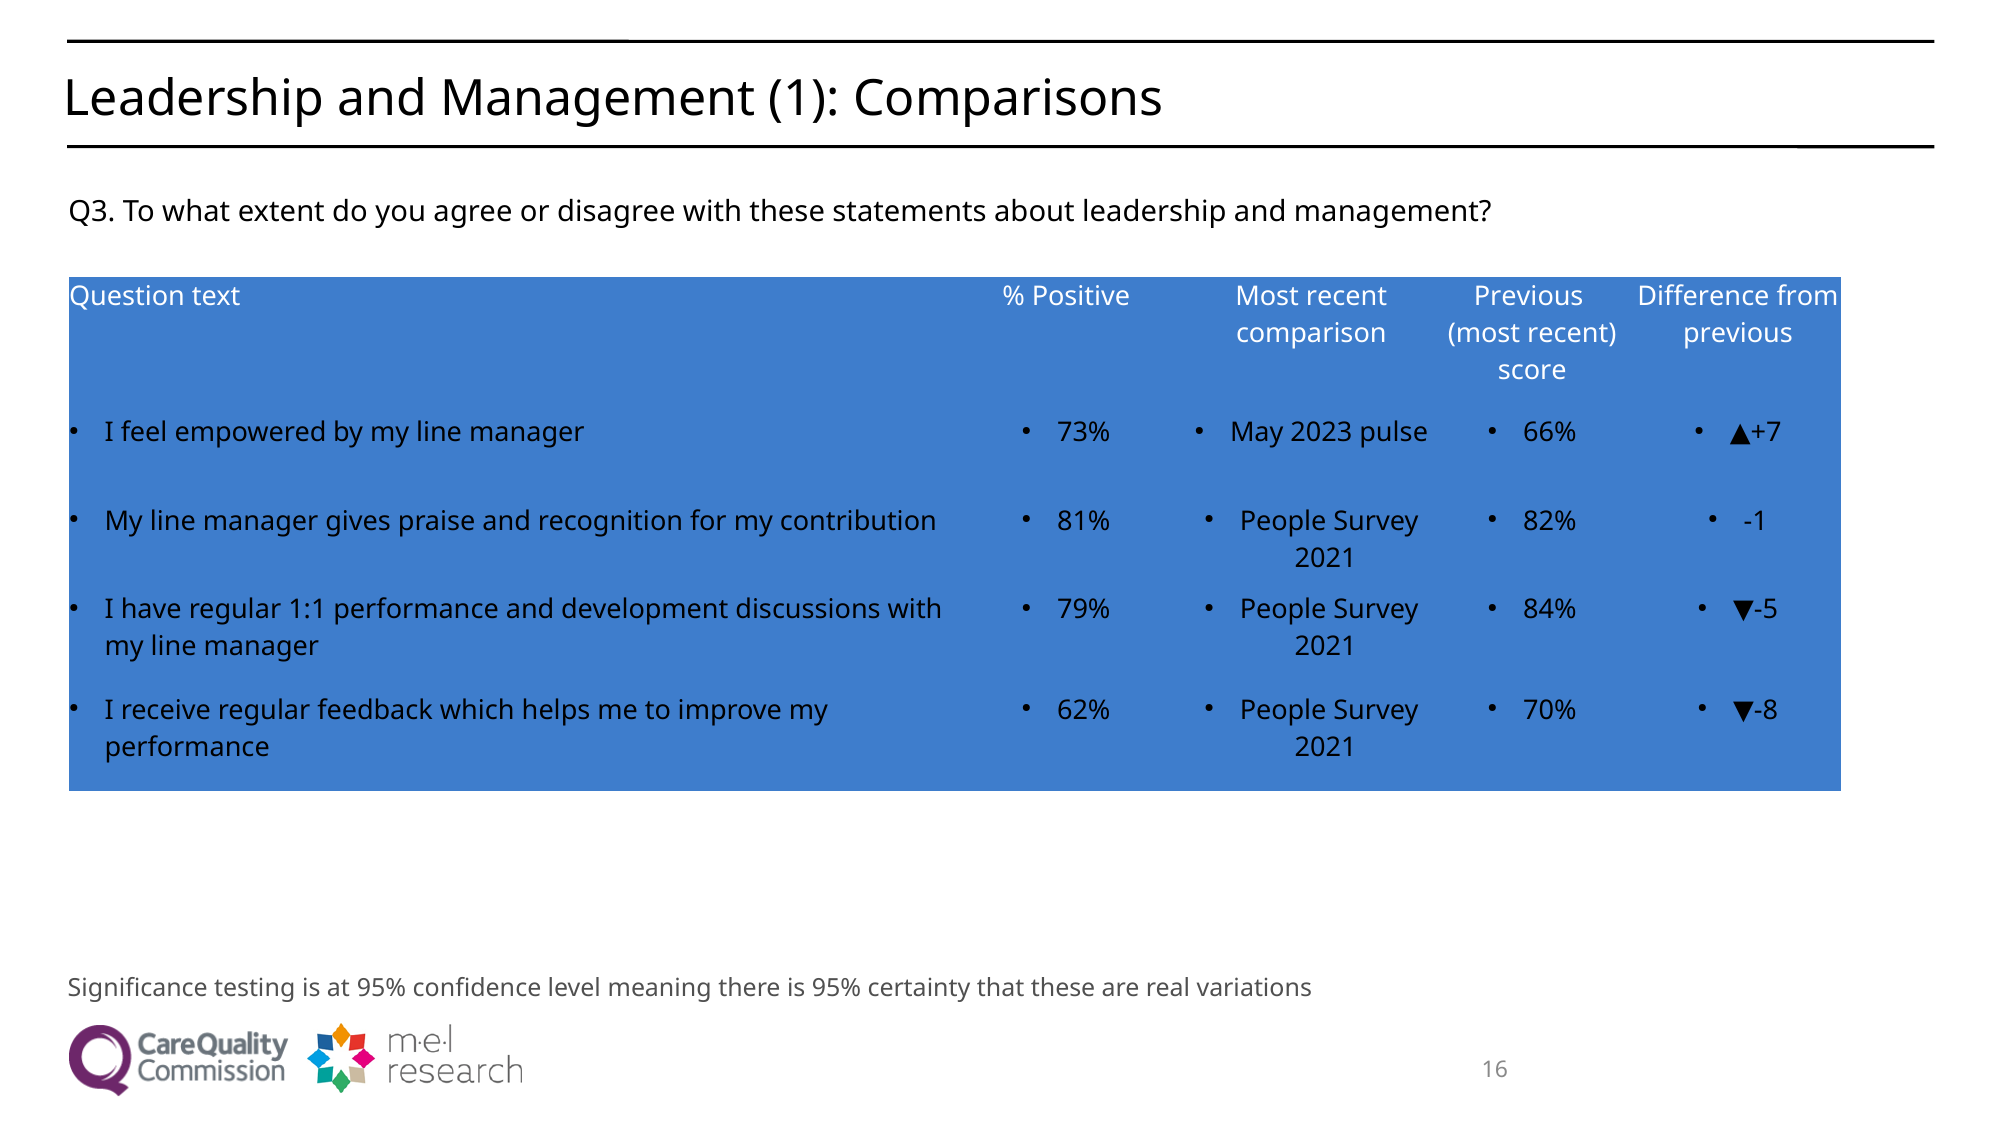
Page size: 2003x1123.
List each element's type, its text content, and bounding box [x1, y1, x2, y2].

slide_number 16 [1466, 1039, 1934, 1100]
table_header Previous (most recent) score [1429, 277, 1635, 413]
table_cell My line manager gives praise and recognition for my contribution [69, 502, 969, 590]
table_cell ▼-5 [1635, 590, 1841, 691]
table_header Most recent comparison [1193, 277, 1429, 413]
table_cell 81% [969, 502, 1164, 590]
table_cell People Survey 2021 [1193, 590, 1429, 691]
table_cell People Survey 2021 [1193, 502, 1429, 590]
table_cell May 2023 pulse [1193, 413, 1429, 502]
text_box Significance testing is at 95% confidence level meaning there is 95% certainty that these are real variations [53, 959, 1411, 1001]
table_cell [1164, 691, 1193, 791]
title Leadership and Management (1): Comparisons [48, 44, 1851, 147]
table_header % Positive [969, 277, 1164, 413]
table_cell 82% [1429, 502, 1635, 590]
table_cell 73% [969, 413, 1164, 502]
table_cell 70% [1429, 691, 1635, 791]
table_cell ▲+7 [1635, 413, 1841, 502]
text_box Q3. To what extent do you agree or disagree with these statements about leadership and management? [68, 184, 1586, 227]
picture [307, 1023, 522, 1093]
table_cell [1164, 413, 1193, 502]
table_cell I have regular 1:1 performance and development discussions with my line manager [69, 590, 969, 691]
table_header Question text [69, 277, 969, 413]
table_cell I feel empowered by my line manager [69, 413, 969, 502]
table_cell 84% [1429, 590, 1635, 691]
table_cell 62% [969, 691, 1164, 791]
table_cell 79% [969, 590, 1164, 691]
table_cell I receive regular feedback which helps me to improve my performance [69, 691, 969, 791]
picture [67, 1023, 291, 1099]
table_header Difference from previous [1635, 277, 1841, 413]
table_cell [1164, 502, 1193, 590]
table_cell People Survey 2021 [1193, 691, 1429, 791]
table_cell [1164, 590, 1193, 691]
table_cell ▼-8 [1635, 691, 1841, 791]
table_header [1164, 277, 1193, 413]
table_cell 66% [1429, 413, 1635, 502]
table_cell -1 [1635, 502, 1841, 590]
